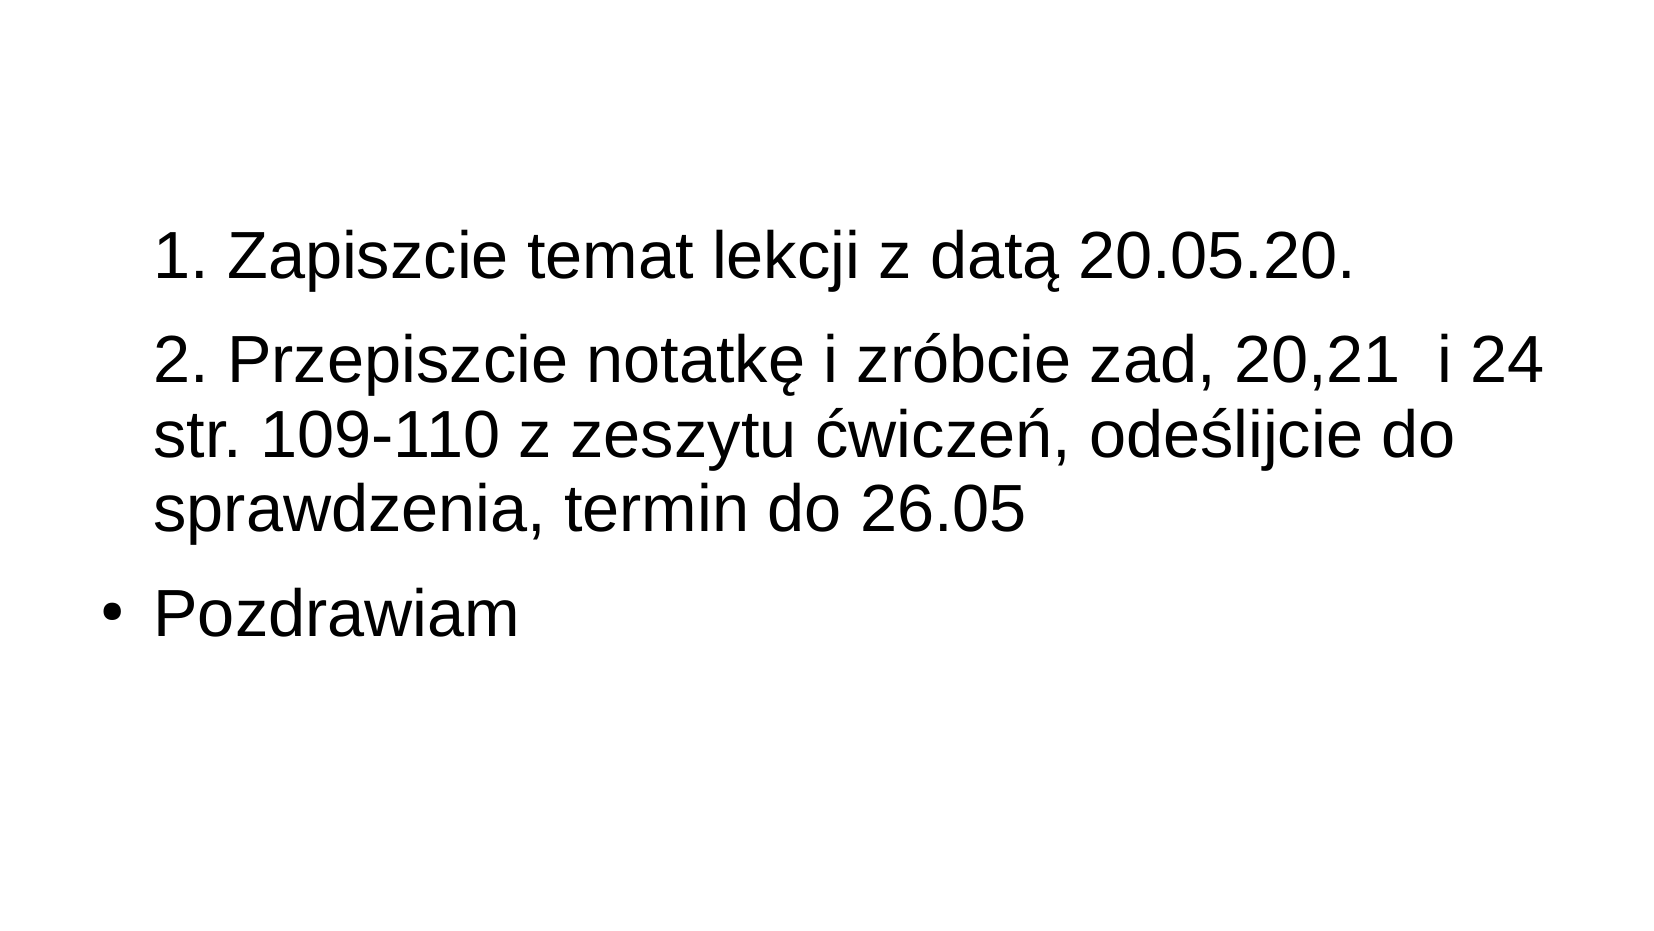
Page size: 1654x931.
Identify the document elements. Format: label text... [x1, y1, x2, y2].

list 1. Zapiszcie temat lekcji z datą 20.05.20. 2. Przepiszcie notatkę i zróbcie zad, 20,21 i 24 str. 109-110 z zeszytu ćwiczeń, odeślijcie do sprawdzenia, termin do 26.05 Pozdrawiam [82, 217, 1571, 758]
